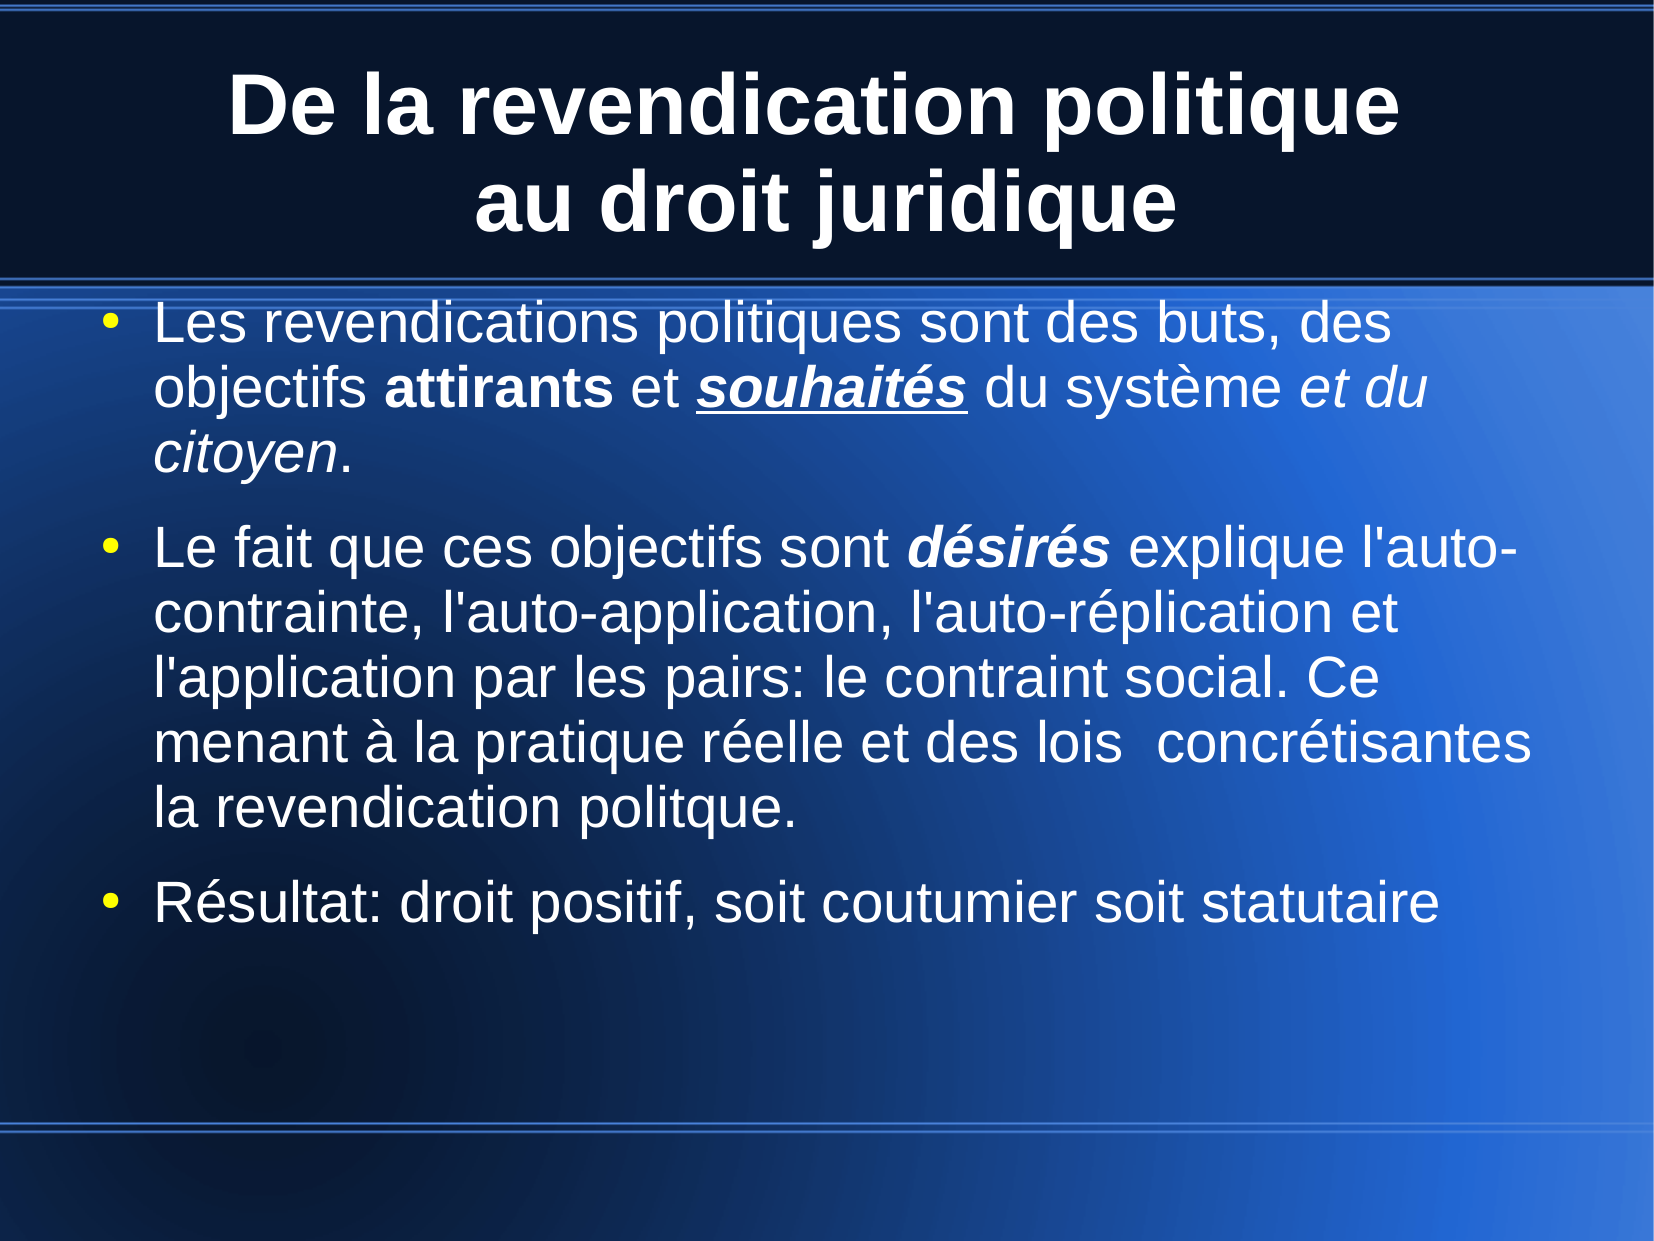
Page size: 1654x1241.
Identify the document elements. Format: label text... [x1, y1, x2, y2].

title De la revendication politique au droit juridique [82, 49, 1571, 257]
picture [0, 0, 1654, 1241]
list Les revendications politiques sont des buts, des objectifs attirants et souhaités du système et du citoyen. Le fait que ces objectifs sont désirés explique l'auto-contrainte, l'auto-application, l'auto-réplication et l'application par les pairs: le contraint social. Ce menant à la pratique réelle et des lois concrétisantes la revendication politque. Résultat: droit positif, soit coutumier soit statutaire [82, 290, 1571, 1109]
